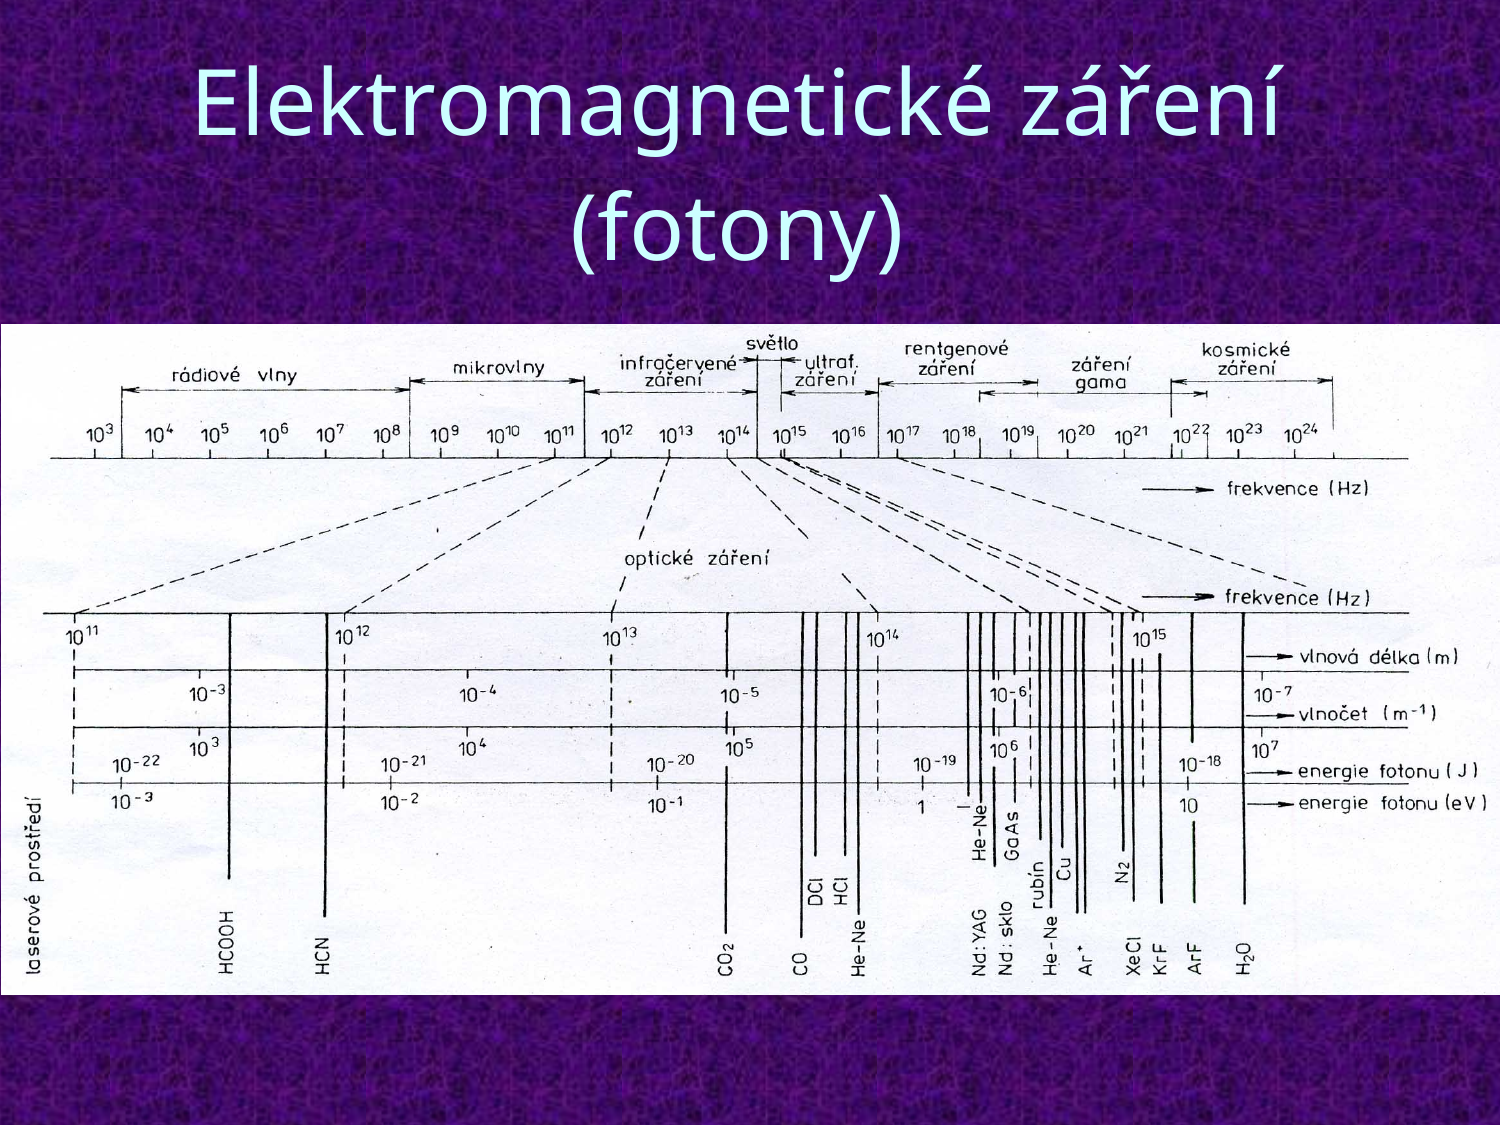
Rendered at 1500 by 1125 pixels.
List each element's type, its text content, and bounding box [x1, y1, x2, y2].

text_box Elektromagnetické záření (fotony) [24, 75, 1450, 296]
picture [0, 0, 1500, 1125]
